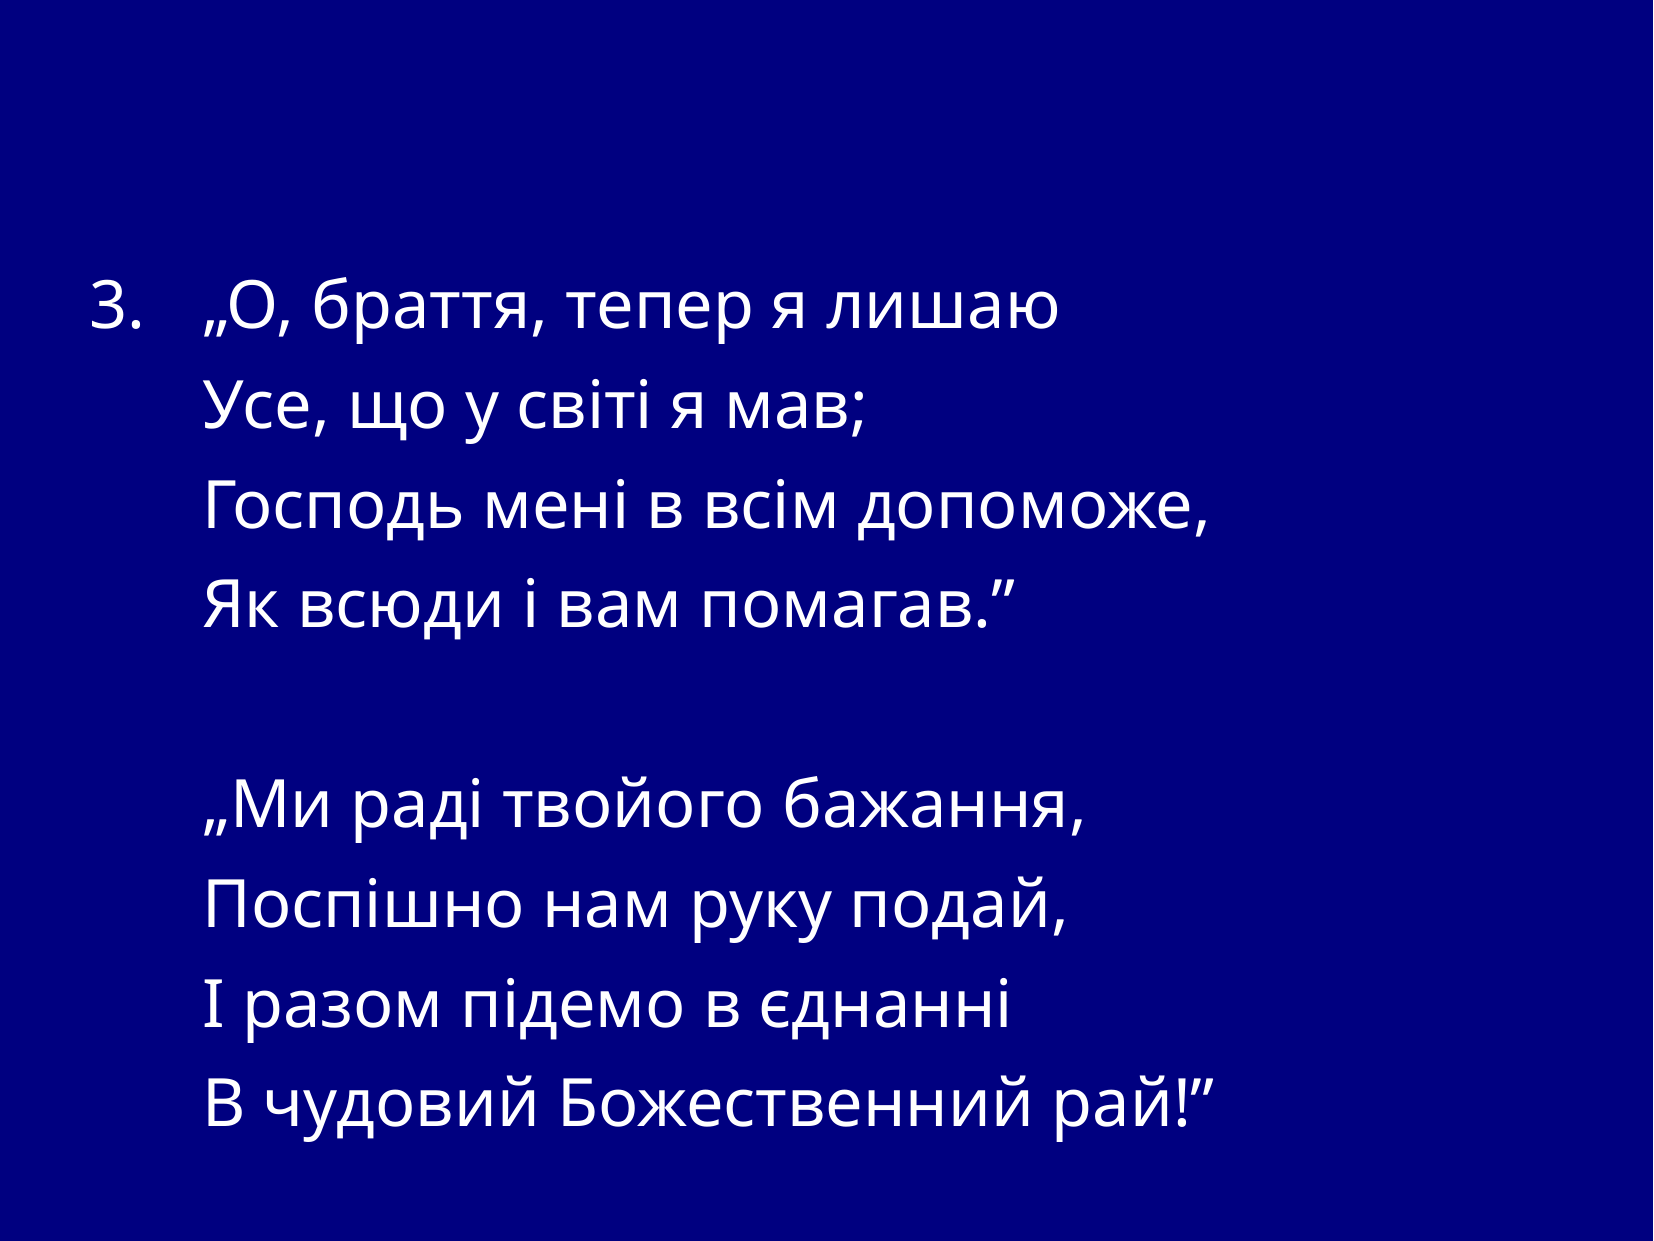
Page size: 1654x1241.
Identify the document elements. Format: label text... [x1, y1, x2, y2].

text_box 3. „О, браття, тепер я лишаю Усе, що у світі я мав; Господь мені в всім допоможе, Як всюди і вам помагав.” „Ми раді твойого бажання, Поспішно нам руку подай, І разом підемо в єднанні В чудовий Божественний рай!” [75, 150, 1576, 1163]
